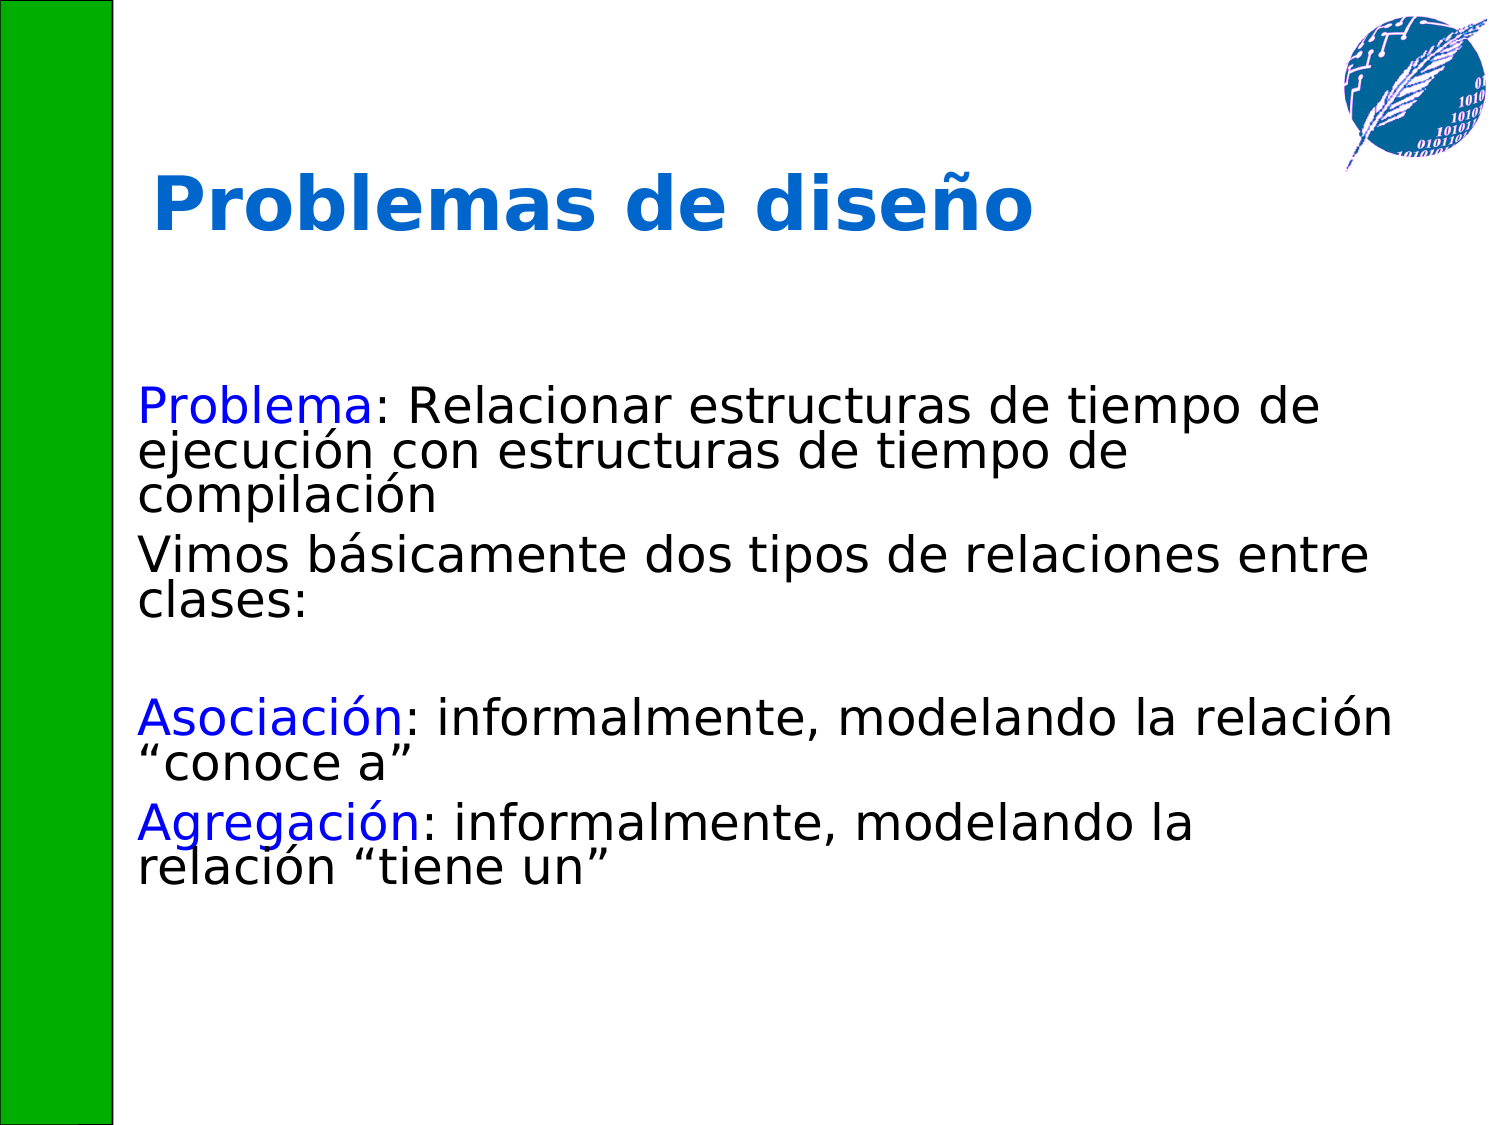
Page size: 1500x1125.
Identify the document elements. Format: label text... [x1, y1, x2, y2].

picture [1341, 15, 1488, 172]
title Problemas de diseño [136, 118, 1411, 307]
list Problema: Relacionar estructuras de tiempo de ejecución con estructuras de tiempo de compilación Vimos básicamente dos tipos de relaciones entre clases: Asociación: informalmente, modelando la relación “conoce a” Agregación: informalmente, modelando la relación “tiene un” [137, 387, 1397, 1042]
picture [1417, 140, 1425, 149]
